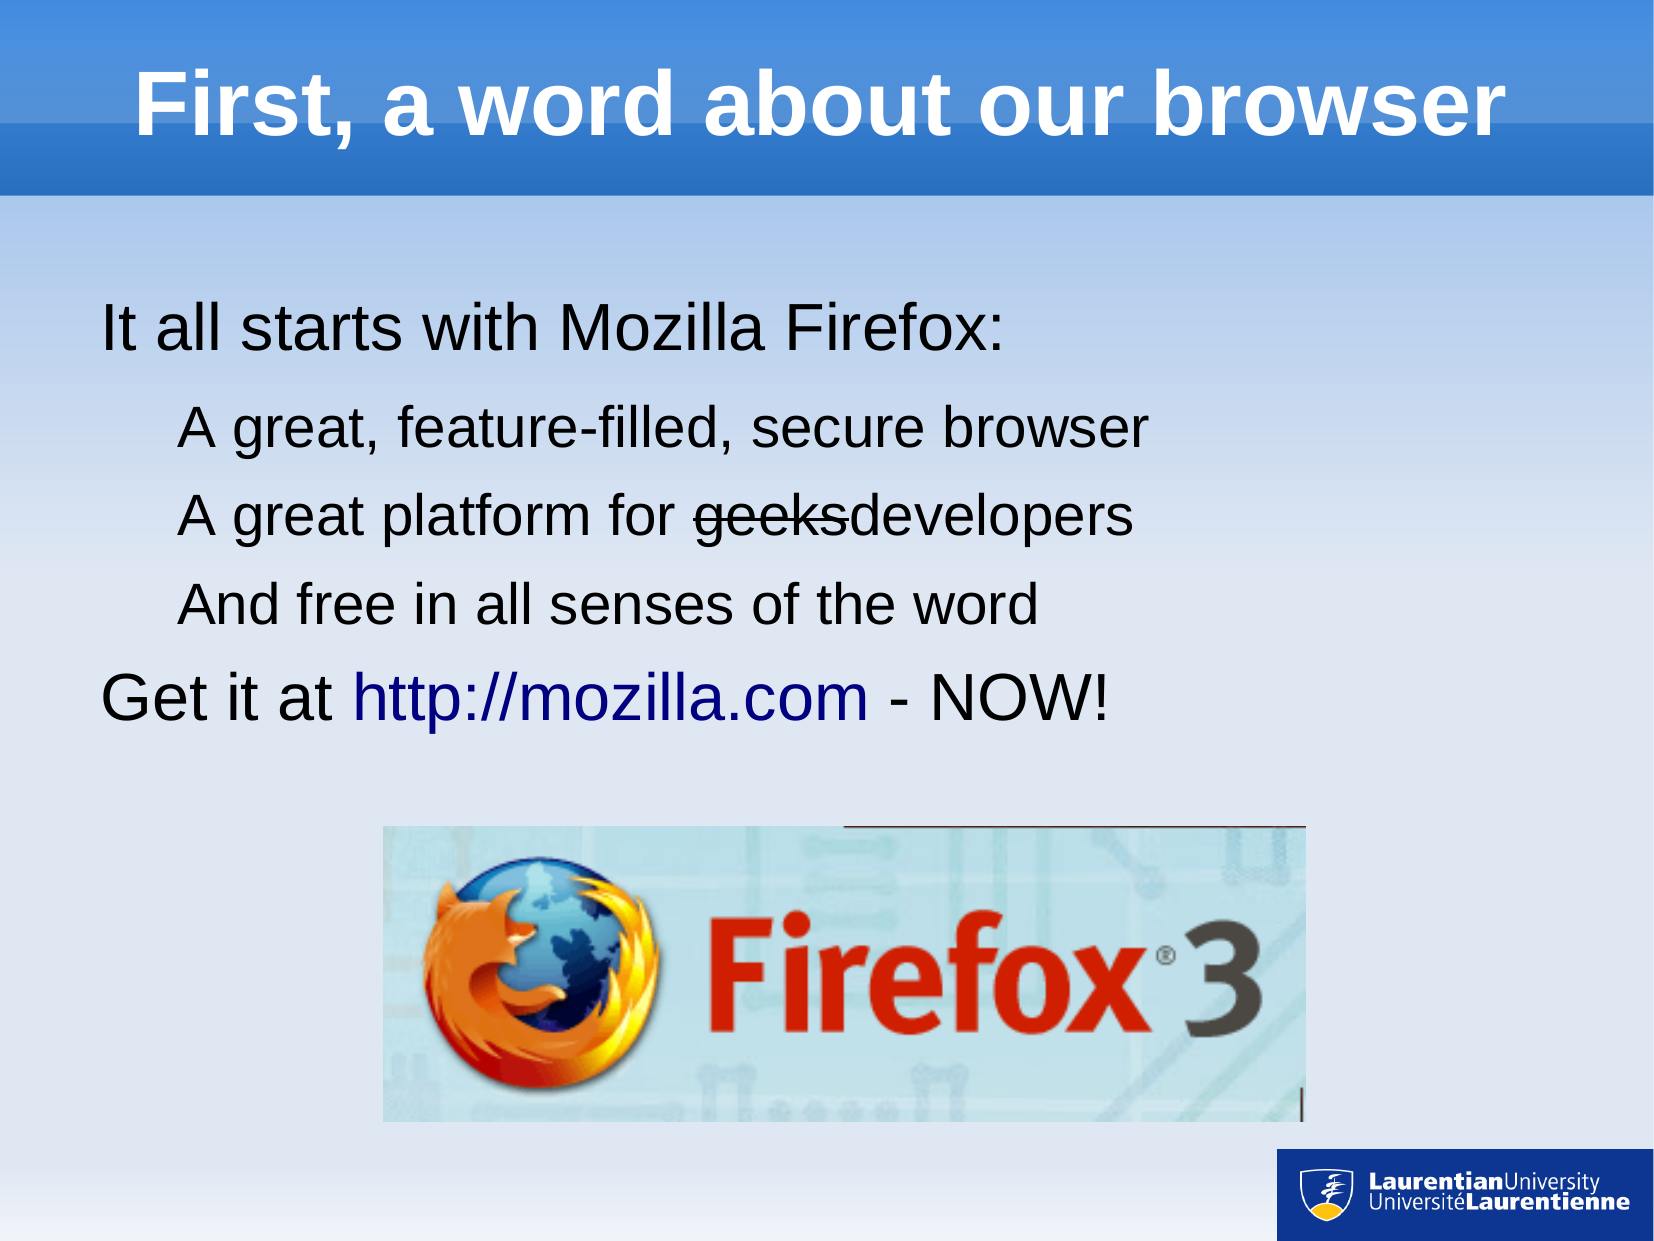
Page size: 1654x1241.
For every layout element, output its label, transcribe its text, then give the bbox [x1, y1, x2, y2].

list It all starts with Mozilla Firefox: A great, feature-filled, secure browser A great platform for geeksdevelopers And free in all senses of the word Get it at http://mozilla.com - NOW! [82, 290, 1571, 1094]
title First, a word about our browser [76, 0, 1565, 208]
picture [0, 0, 1654, 1241]
